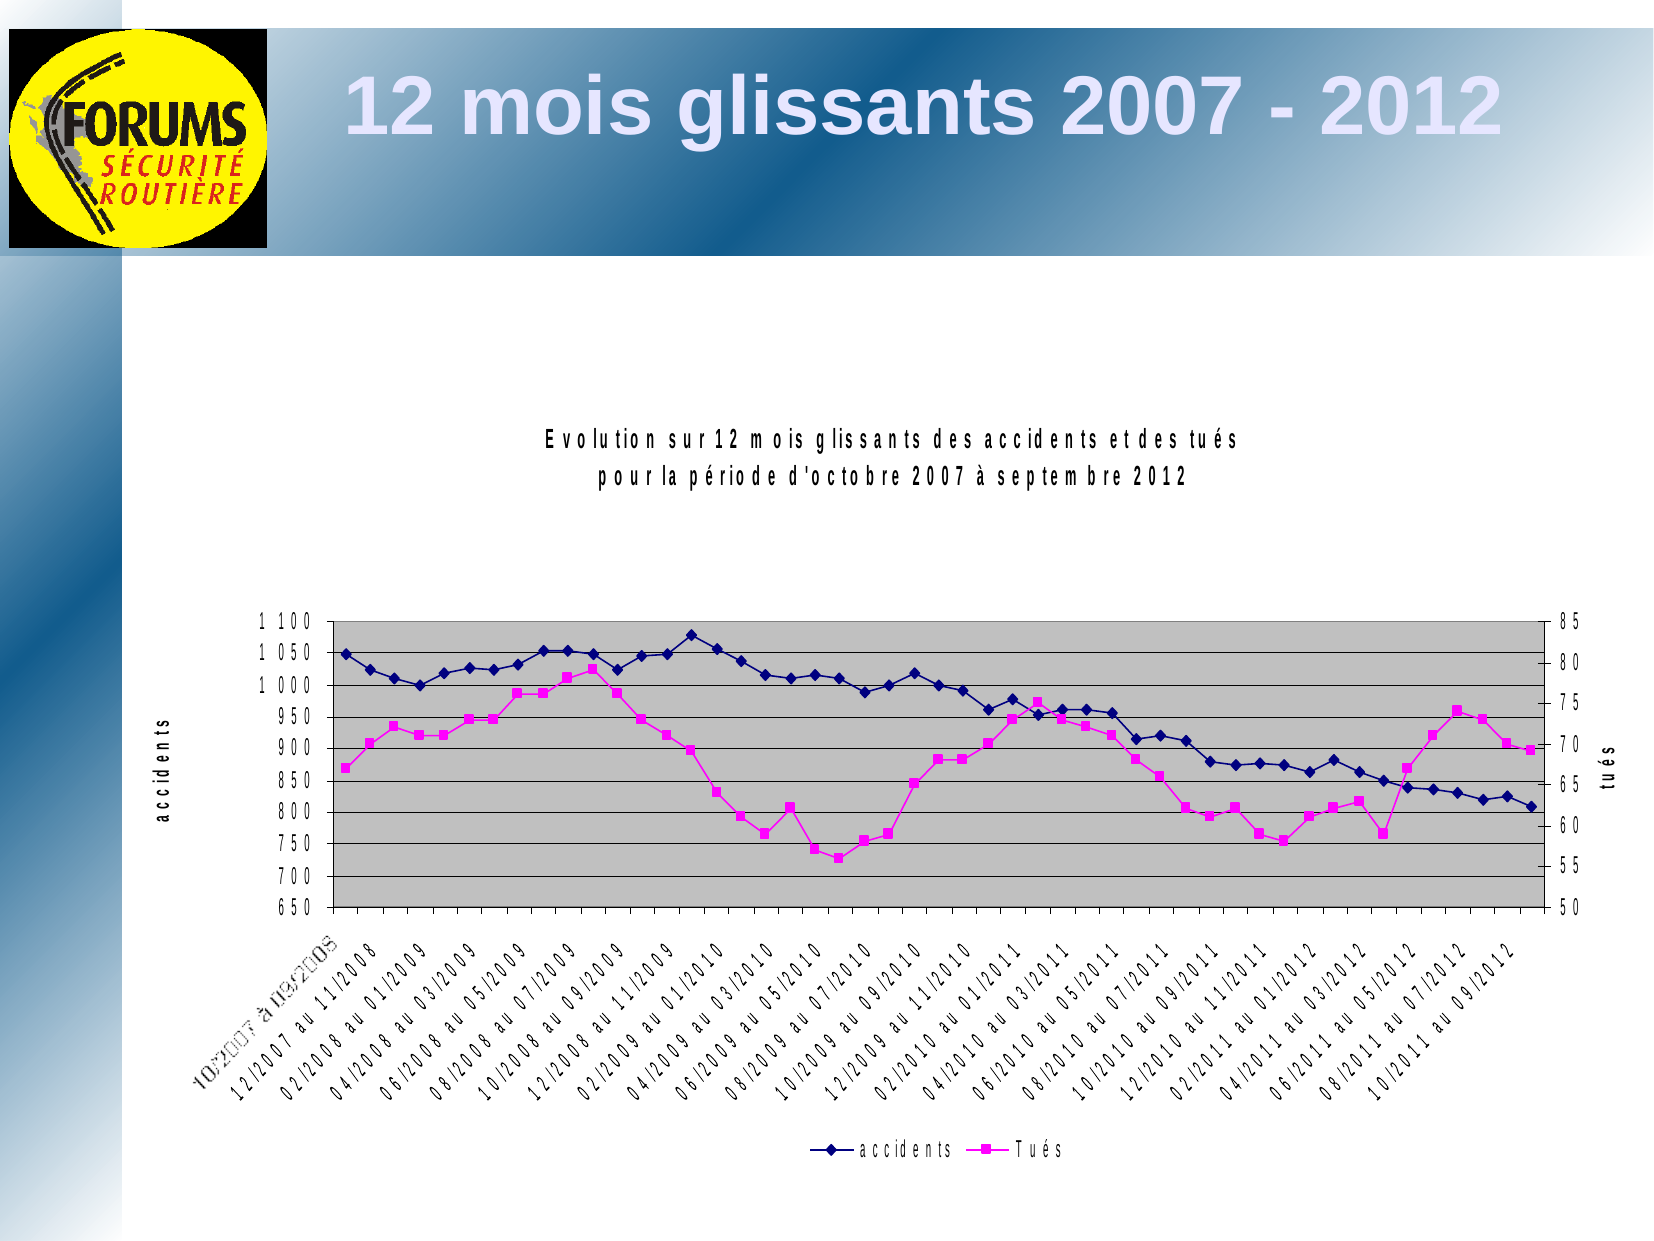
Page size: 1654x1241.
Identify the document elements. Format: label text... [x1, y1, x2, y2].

picture [9, 29, 267, 249]
picture [118, 383, 1654, 1182]
title 12 mois glissants 2007 - 2012 [267, 59, 1619, 153]
